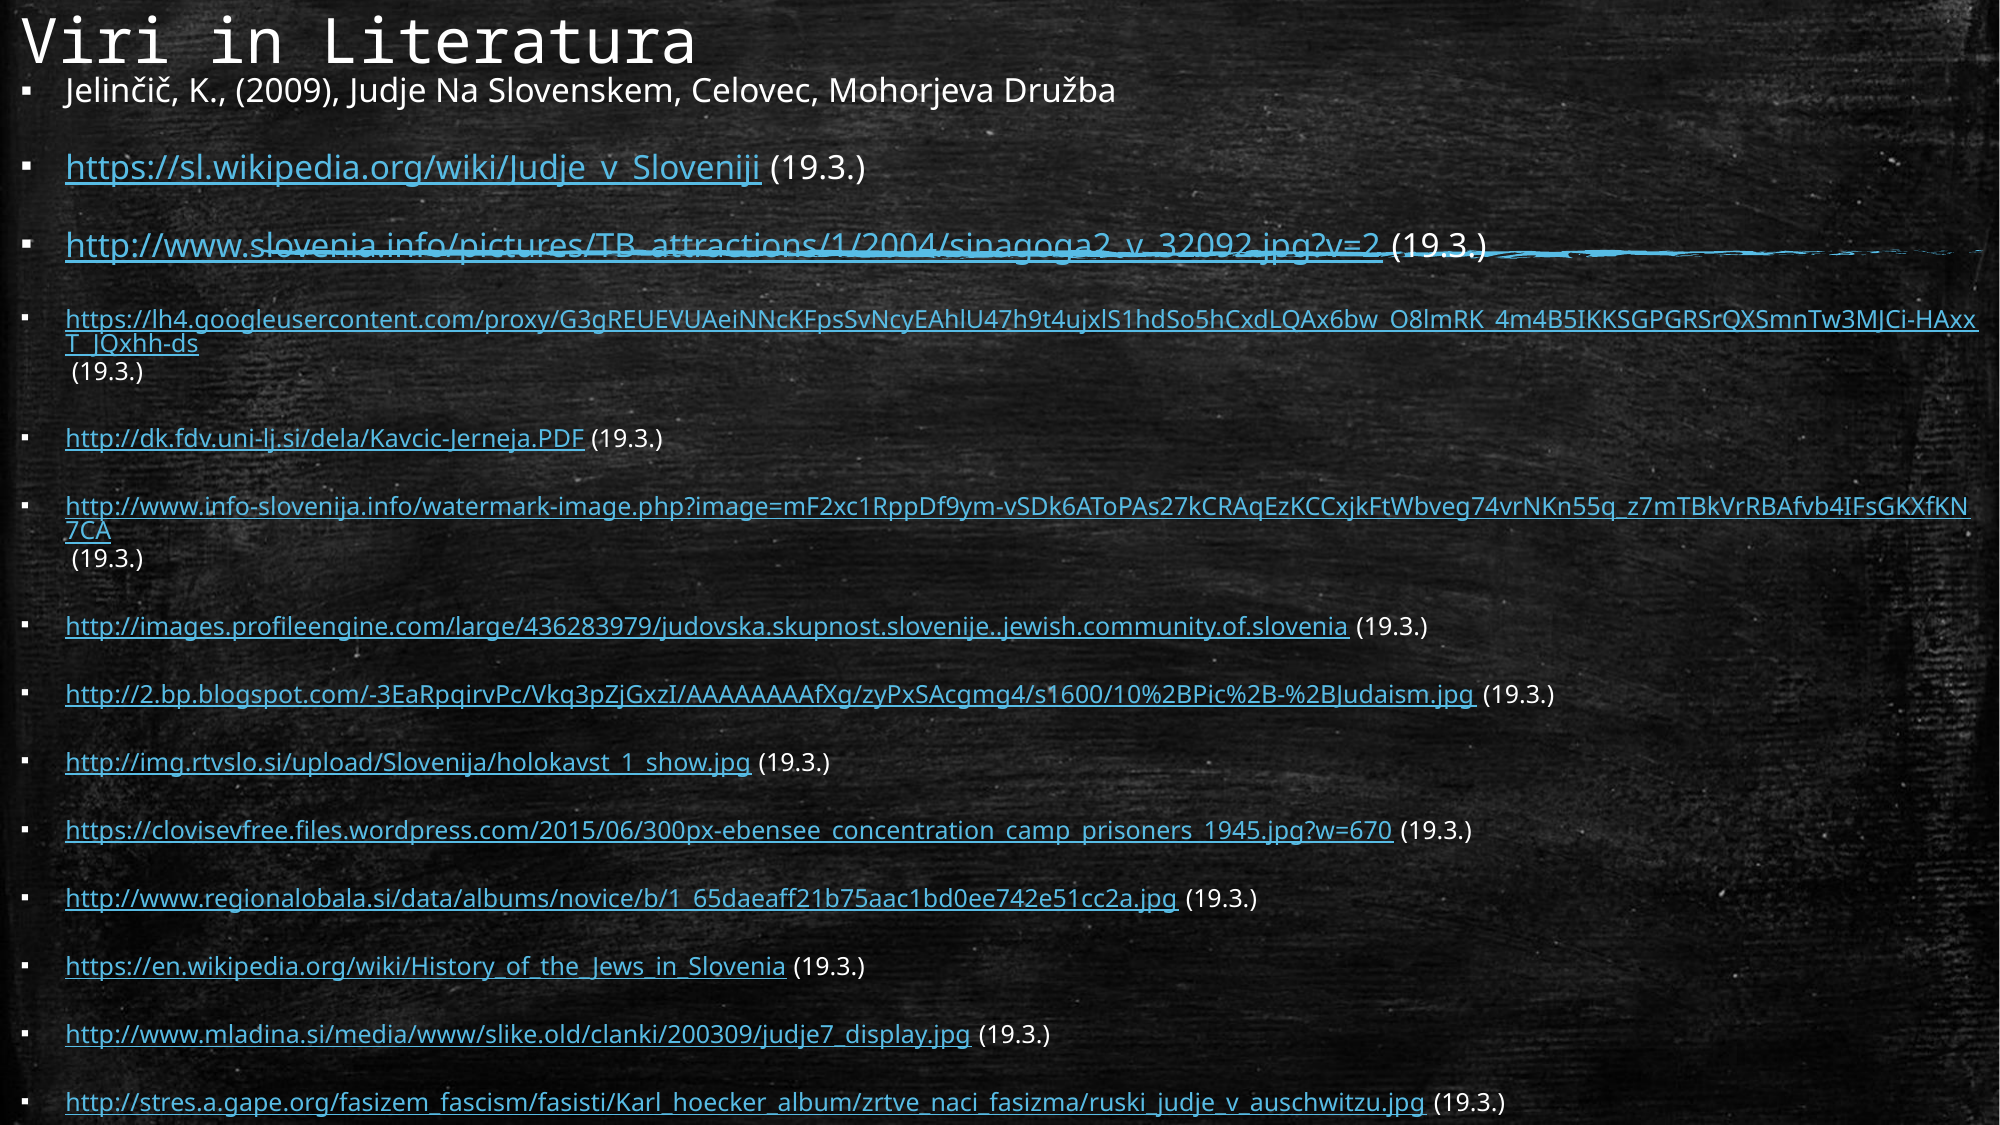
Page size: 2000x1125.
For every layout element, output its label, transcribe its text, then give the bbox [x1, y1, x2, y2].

list Jelinčič, K., (2009), Judje Na Slovenskem, Celovec, Mohorjeva Družba https://sl.wikipedia.org/wiki/Judje_v_Sloveniji (19.3.) http://www.slovenia.info/pictures/TB_attractions/1/2004/sinagoga2_v_32092.jpg?v=2 (19.3.) https://lh4.googleusercontent.com/proxy/G3gREUEVUAeiNNcKFpsSvNcyEAhlU47h9t4ujxlS1hdSo5hCxdLQAx6bw_O8lmRK_4m4B5IKKSGPGRSrQXSmnTw3MJCi-HAxxT_JQxhh-ds (19.3.) http://dk.fdv.uni-lj.si/dela/Kavcic-Jerneja.PDF (19.3.) http://www.info-slovenija.info/watermark-image.php?image=mF2xc1RppDf9ym-vSDk6AToPAs27kCRAqEzKCCxjkFtWbveg74vrNKn55q_z7mTBkVrRBAfvb4IFsGKXfKN7CA (19.3.) http://images.profileengine.com/large/436283979/judovska.skupnost.slovenije..jewish.community.of.slovenia (19.3.) http://2.bp.blogspot.com/-3EaRpqirvPc/Vkq3pZjGxzI/AAAAAAAAfXg/zyPxSAcgmg4/s1600/10%2BPic%2B-%2BJudaism.jpg (19.3.) http://img.rtvslo.si/upload/Slovenija/holokavst_1_show.jpg (19.3.) https://clovisevfree.files.wordpress.com/2015/06/300px-ebensee_concentration_camp_prisoners_1945.jpg?w=670 (19.3.) http://www.regionalobala.si/data/albums/novice/b/1_65daeaff21b75aac1bd0ee742e51cc2a.jpg (19.3.) https://en.wikipedia.org/wiki/History_of_the_Jews_in_Slovenia (19.3.) http://www.mladina.si/media/www/slike.old/clanki/200309/judje7_display.jpg (19.3.) http://stres.a.gape.org/fasizem_fascism/fasisti/Karl_hoecker_album/zrtve_naci_fasizma/ruski_judje_v_auschwitzu.jpg (19.3.) [5, 66, 2000, 1125]
picture [0, 0, 2000, 1125]
title Viri in Literatura [5, 1, 1353, 66]
